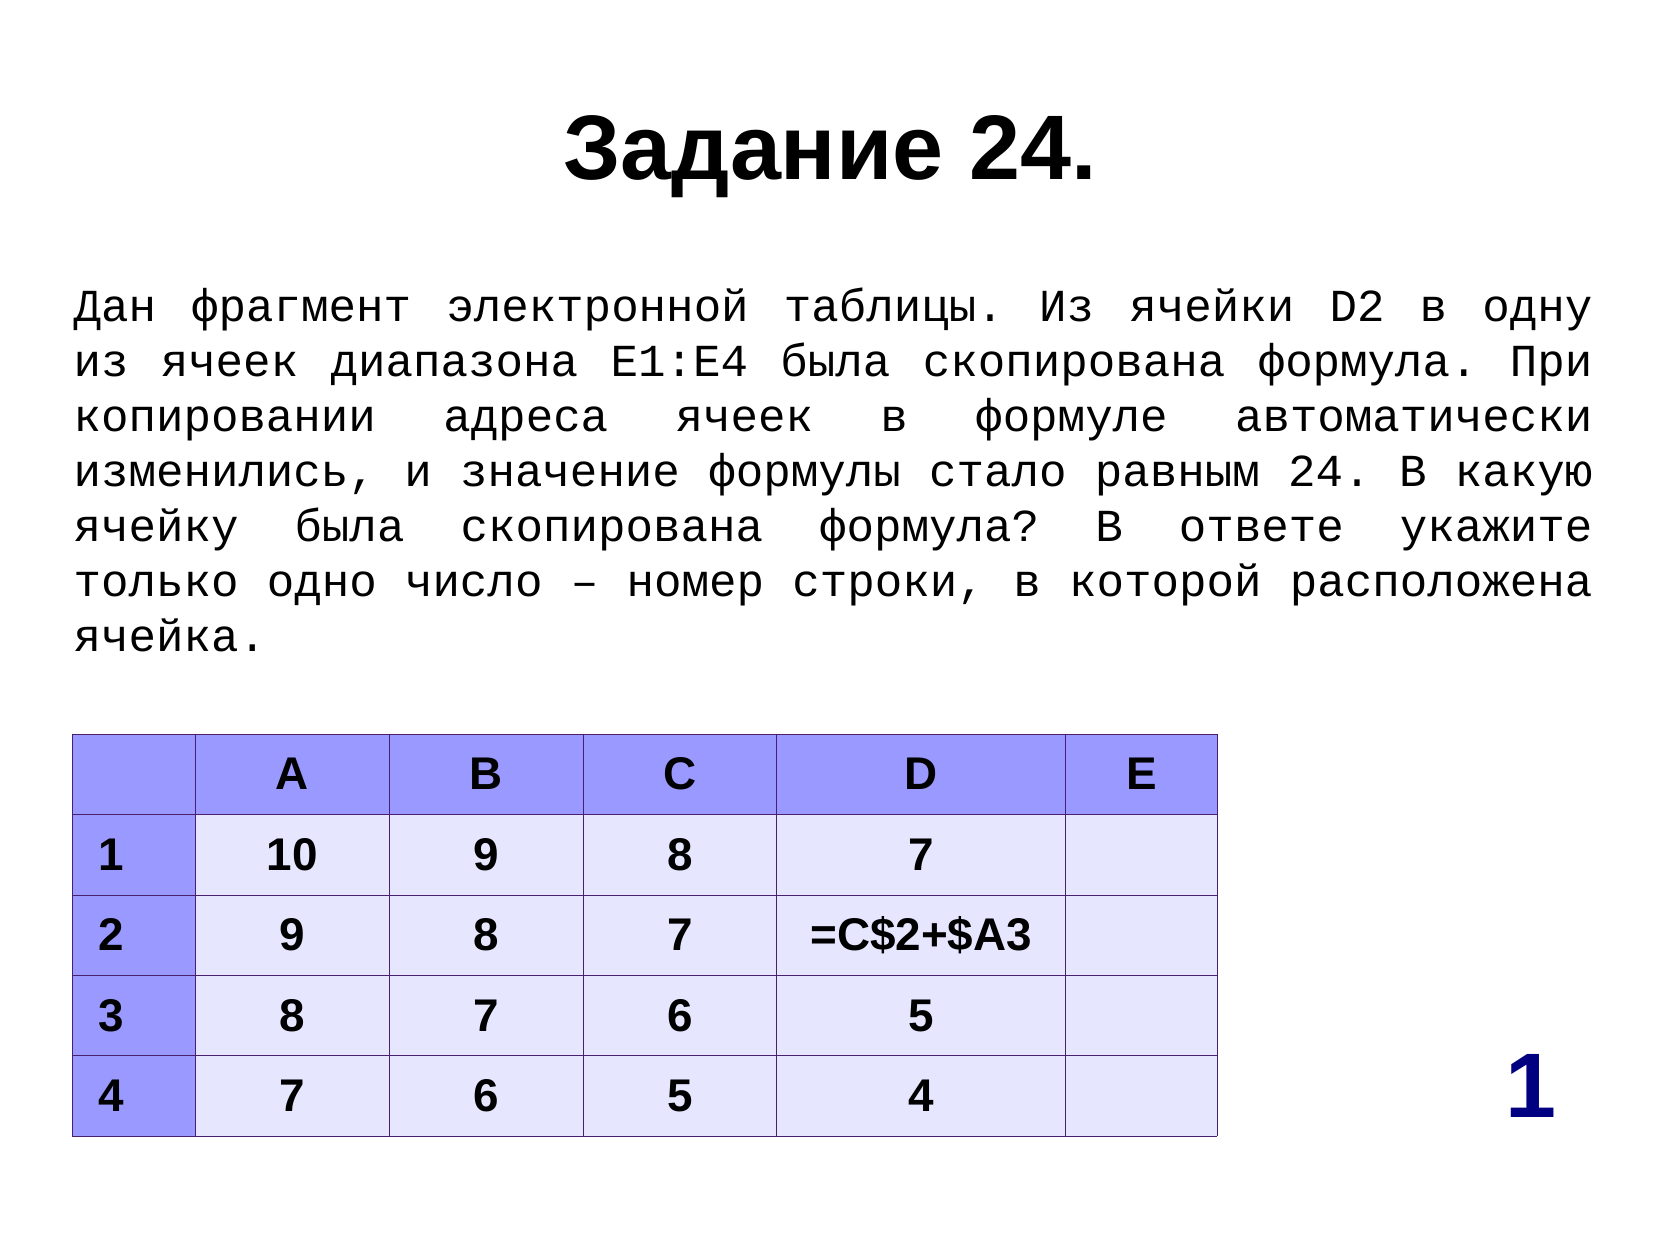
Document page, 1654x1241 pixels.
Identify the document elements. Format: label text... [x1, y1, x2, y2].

table_header Е [1066, 735, 1217, 814]
list Дан фрагмент электронной таблицы. Из ячейки D2 в одну из ячеек диапазона E1:E4 была скопирована формула. При копировании адреса ячеек в формуле автоматически изменились, и значение формулы стало равным 24. В какую ячейку была скопирована формула? В ответе укажите только одно число – номер строки, в которой расположена ячейка. [58, 268, 1609, 1194]
table_cell 5 [584, 1056, 776, 1136]
table_cell 3 [73, 976, 195, 1055]
table_cell =C$2+$A3 [777, 896, 1065, 975]
table_cell 2 [73, 896, 195, 975]
table_cell 1 [73, 815, 195, 895]
table_cell 7 [196, 1056, 389, 1136]
table_cell 8 [584, 815, 776, 895]
table_cell 4 [73, 1056, 195, 1136]
table_cell 8 [390, 896, 583, 975]
title Задание 24. [82, 68, 1571, 268]
table_cell 5 [777, 976, 1065, 1055]
table_header [73, 735, 195, 814]
table_cell [1066, 815, 1217, 895]
table_header В [390, 735, 583, 814]
table_cell [1066, 1056, 1217, 1136]
text_box 1 [1417, 1027, 1571, 1145]
table_header С [584, 735, 776, 814]
table_cell 10 [196, 815, 389, 895]
table_cell 7 [777, 815, 1065, 895]
table_cell [1066, 976, 1217, 1055]
table_cell 9 [196, 896, 389, 975]
table_cell 9 [390, 815, 583, 895]
table_header А [196, 735, 389, 814]
table_cell 7 [390, 976, 583, 1055]
table_cell 4 [777, 1056, 1065, 1136]
table_cell 7 [584, 896, 776, 975]
table_cell 8 [196, 976, 389, 1055]
table_cell [1066, 896, 1217, 975]
table_cell 6 [390, 1056, 583, 1136]
table_cell 6 [584, 976, 776, 1055]
table_header D [777, 735, 1065, 814]
